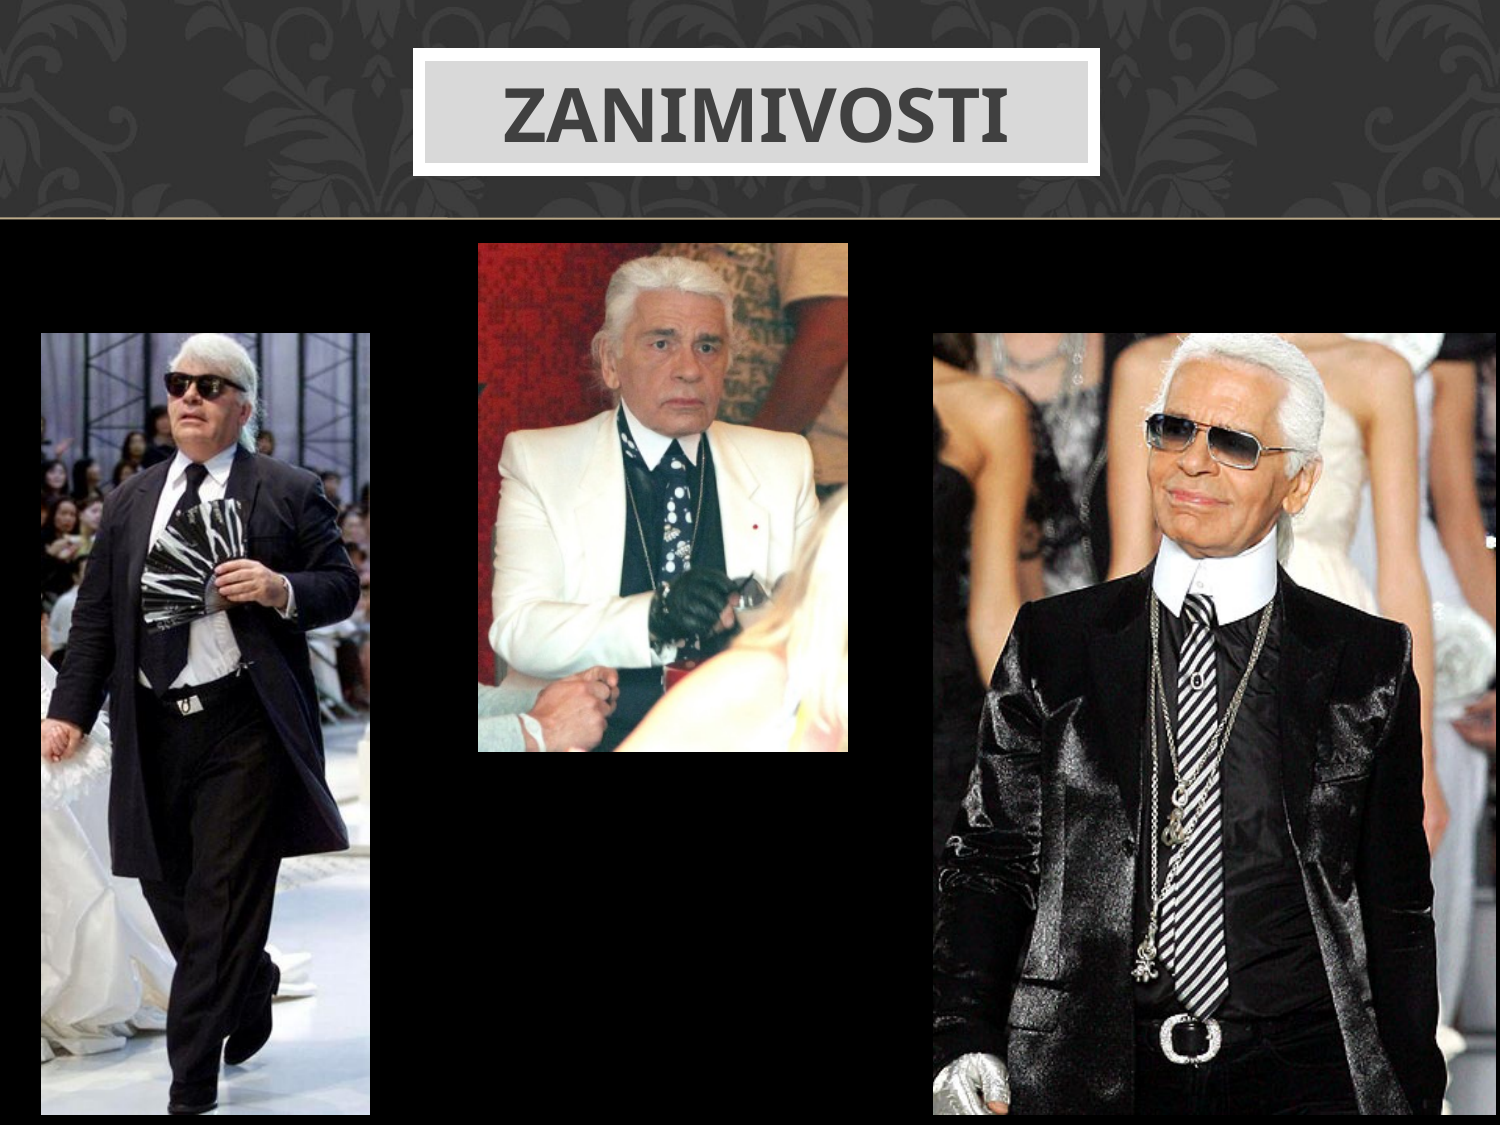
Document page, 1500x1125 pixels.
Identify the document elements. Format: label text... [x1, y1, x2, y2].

picture [478, 243, 848, 752]
picture [41, 333, 370, 1115]
picture [0, 0, 1500, 217]
title ZANIMIVOSTI [419, 54, 1095, 170]
picture [933, 333, 1496, 1115]
